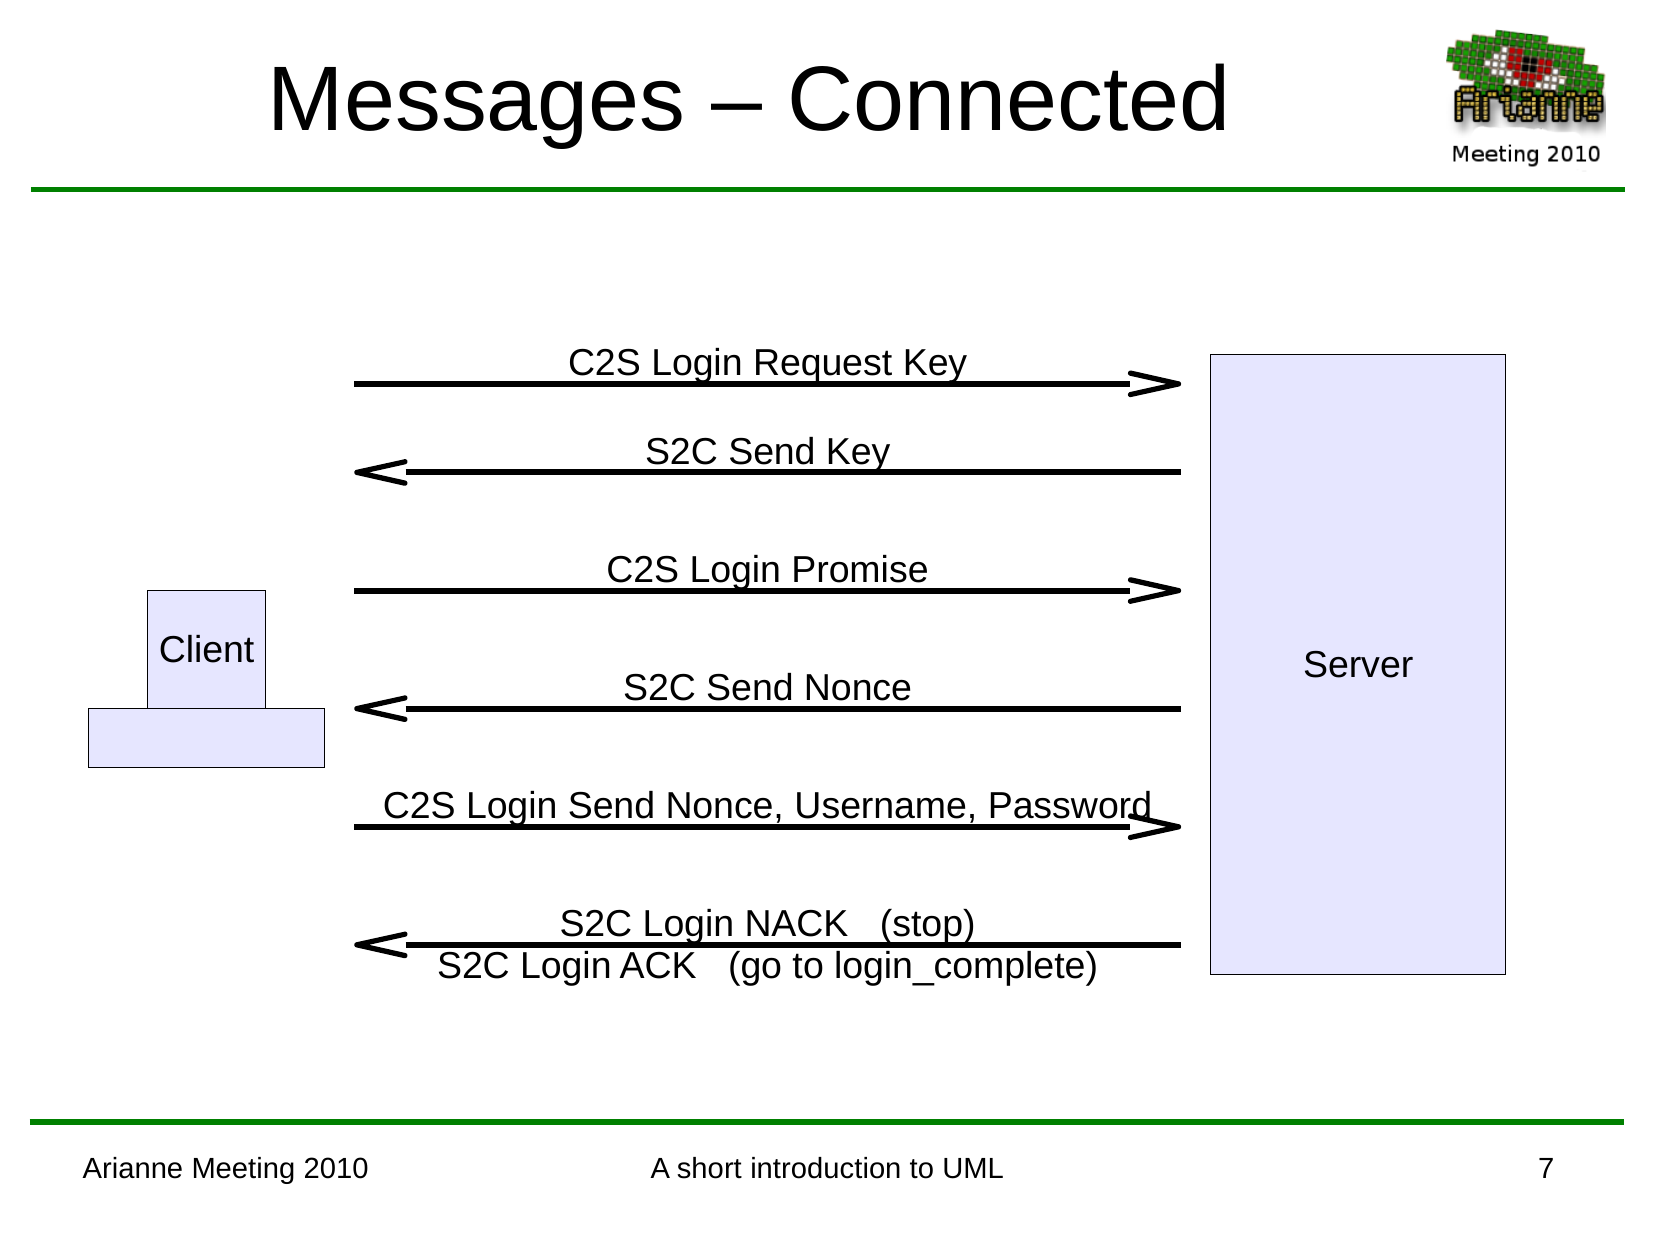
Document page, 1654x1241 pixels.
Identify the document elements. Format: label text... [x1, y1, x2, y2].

text_box Client [147, 590, 266, 708]
picture [1446, 29, 1606, 178]
text_box Server [1210, 354, 1506, 975]
text_box [88, 708, 325, 768]
title Messages – Connected [82, 47, 1418, 150]
